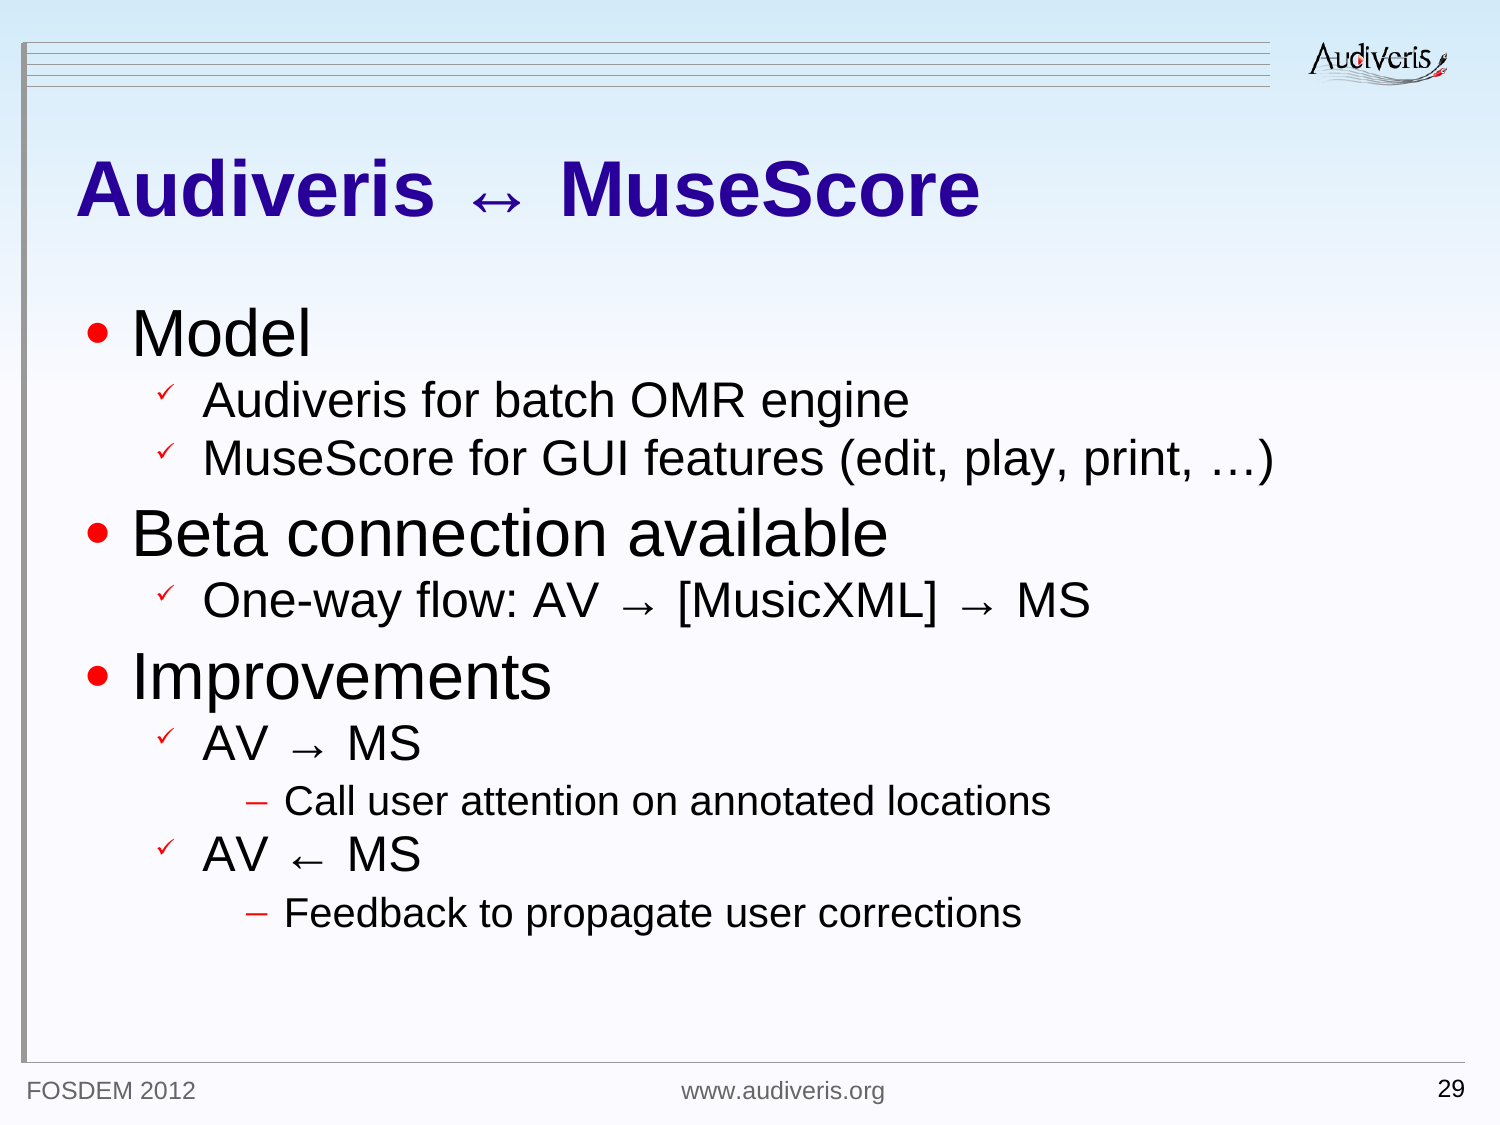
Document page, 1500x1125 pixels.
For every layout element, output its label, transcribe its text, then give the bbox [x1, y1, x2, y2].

picture [1306, 29, 1447, 89]
title Audiveris ↔ MuseScore [75, 130, 1437, 264]
list Model Audiveris for batch OMR engine MuseScore for GUI features (edit, play, print, …) Beta connection available One-way flow: AV → [MusicXML] → MS Improvements AV → MS Call user attention on annotated locations AV ← MS Feedback to propagate user corrections [64, 295, 1401, 987]
